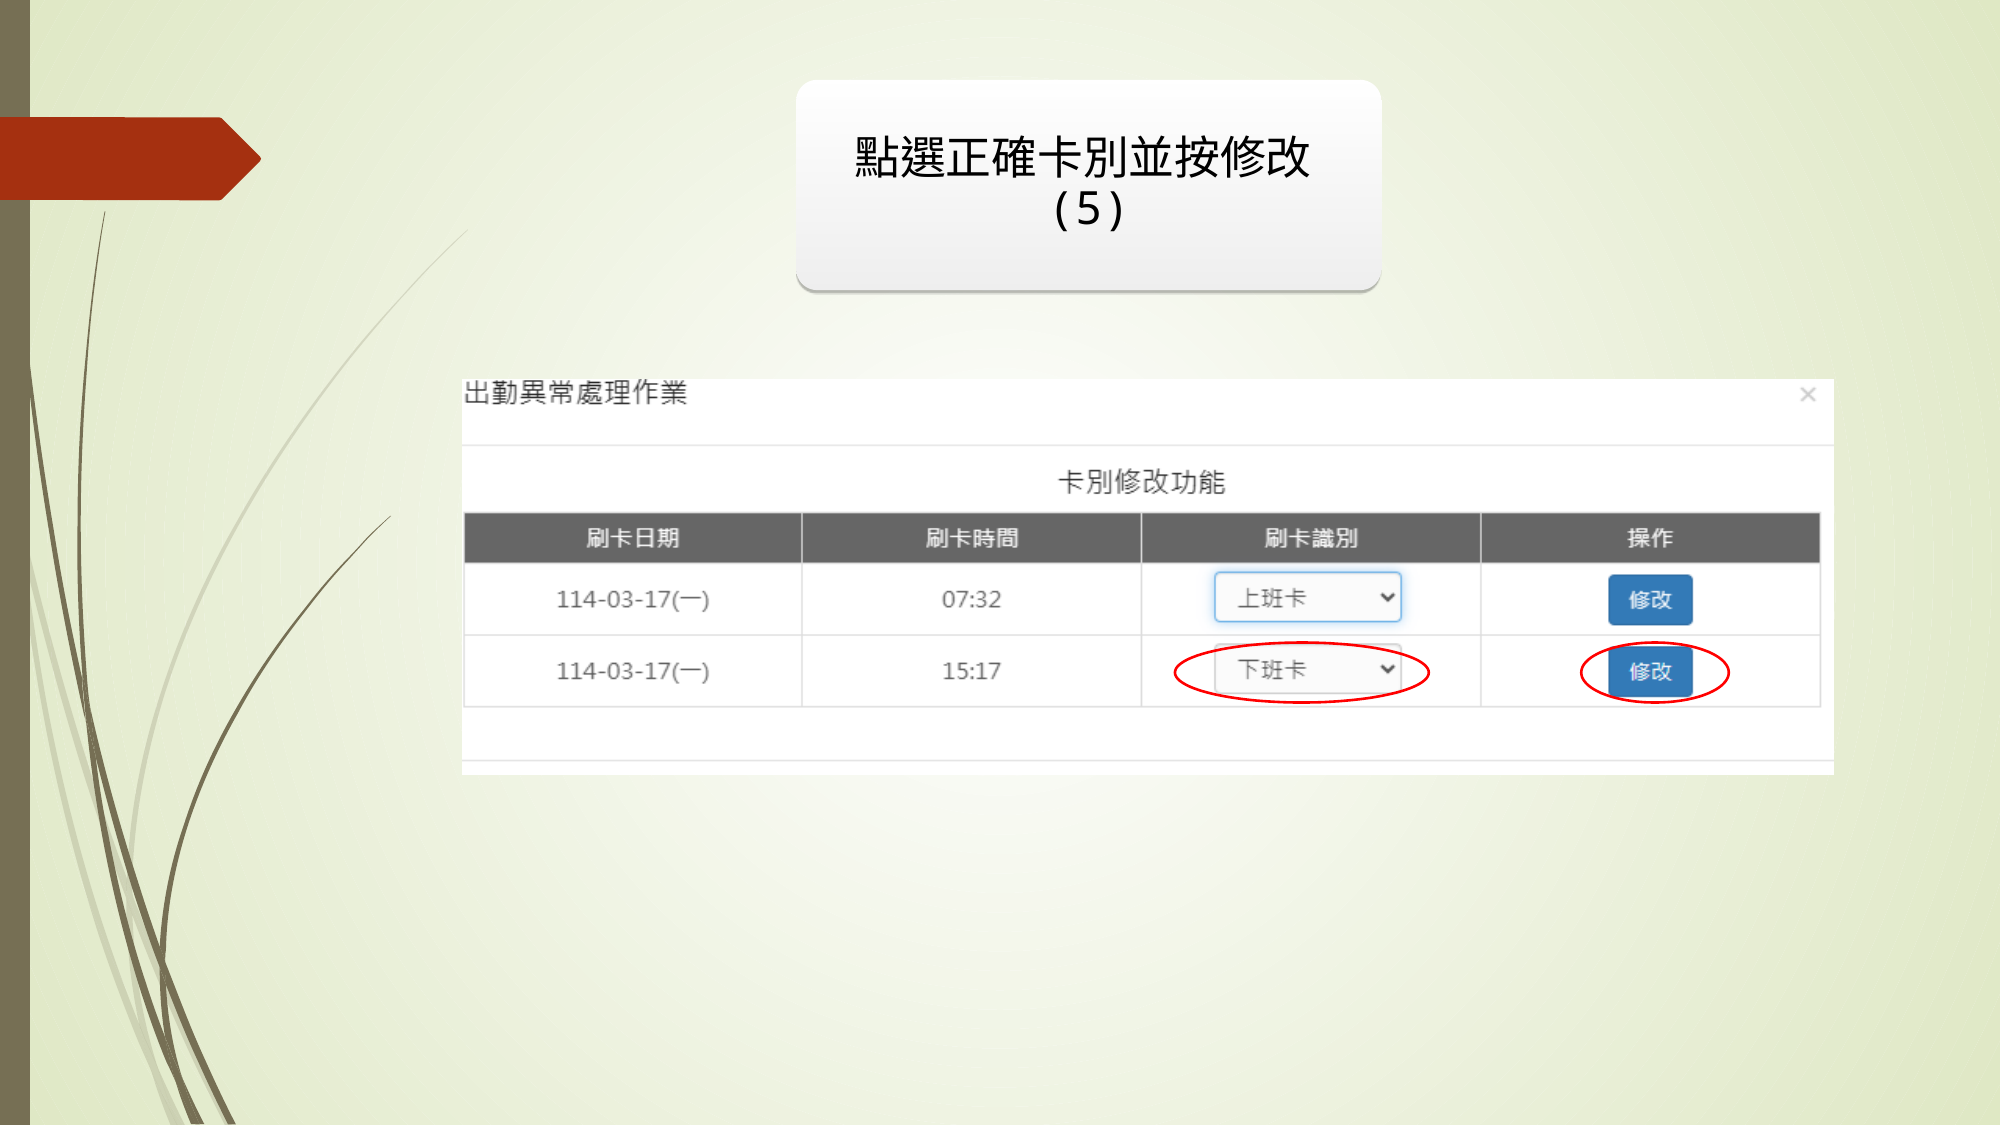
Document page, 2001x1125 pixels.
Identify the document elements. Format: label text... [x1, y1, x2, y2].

text_box 點選正確卡別並按修改(5) [806, 86, 1371, 284]
picture [462, 380, 1834, 775]
text_box [796, 79, 1382, 291]
